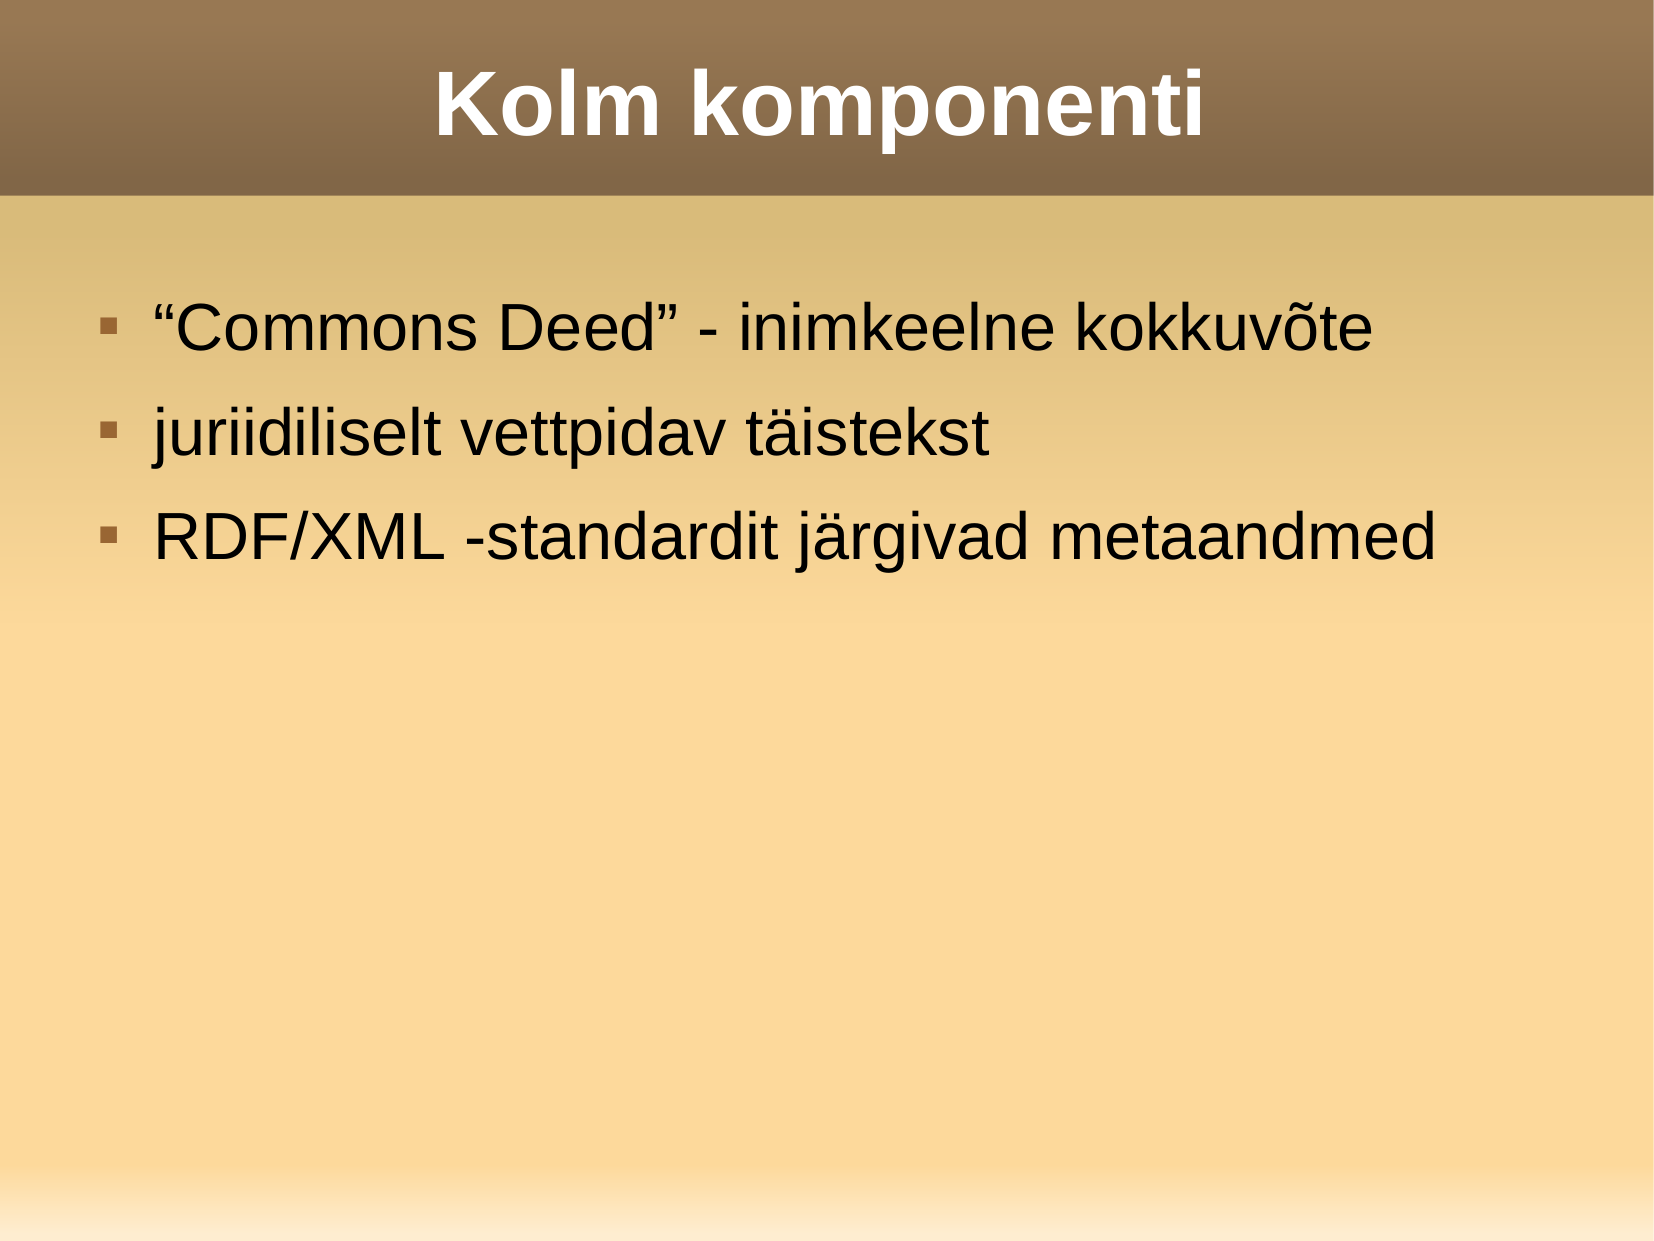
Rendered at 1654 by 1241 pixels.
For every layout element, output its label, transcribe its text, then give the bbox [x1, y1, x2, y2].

picture [0, 0, 1654, 1241]
title Kolm komponenti [76, 7, 1565, 200]
list “Commons Deed” - inimkeelne kokkuvõte juriidiliselt vettpidav täistekst RDF/XML -standardit järgivad metaandmed [82, 290, 1571, 1094]
